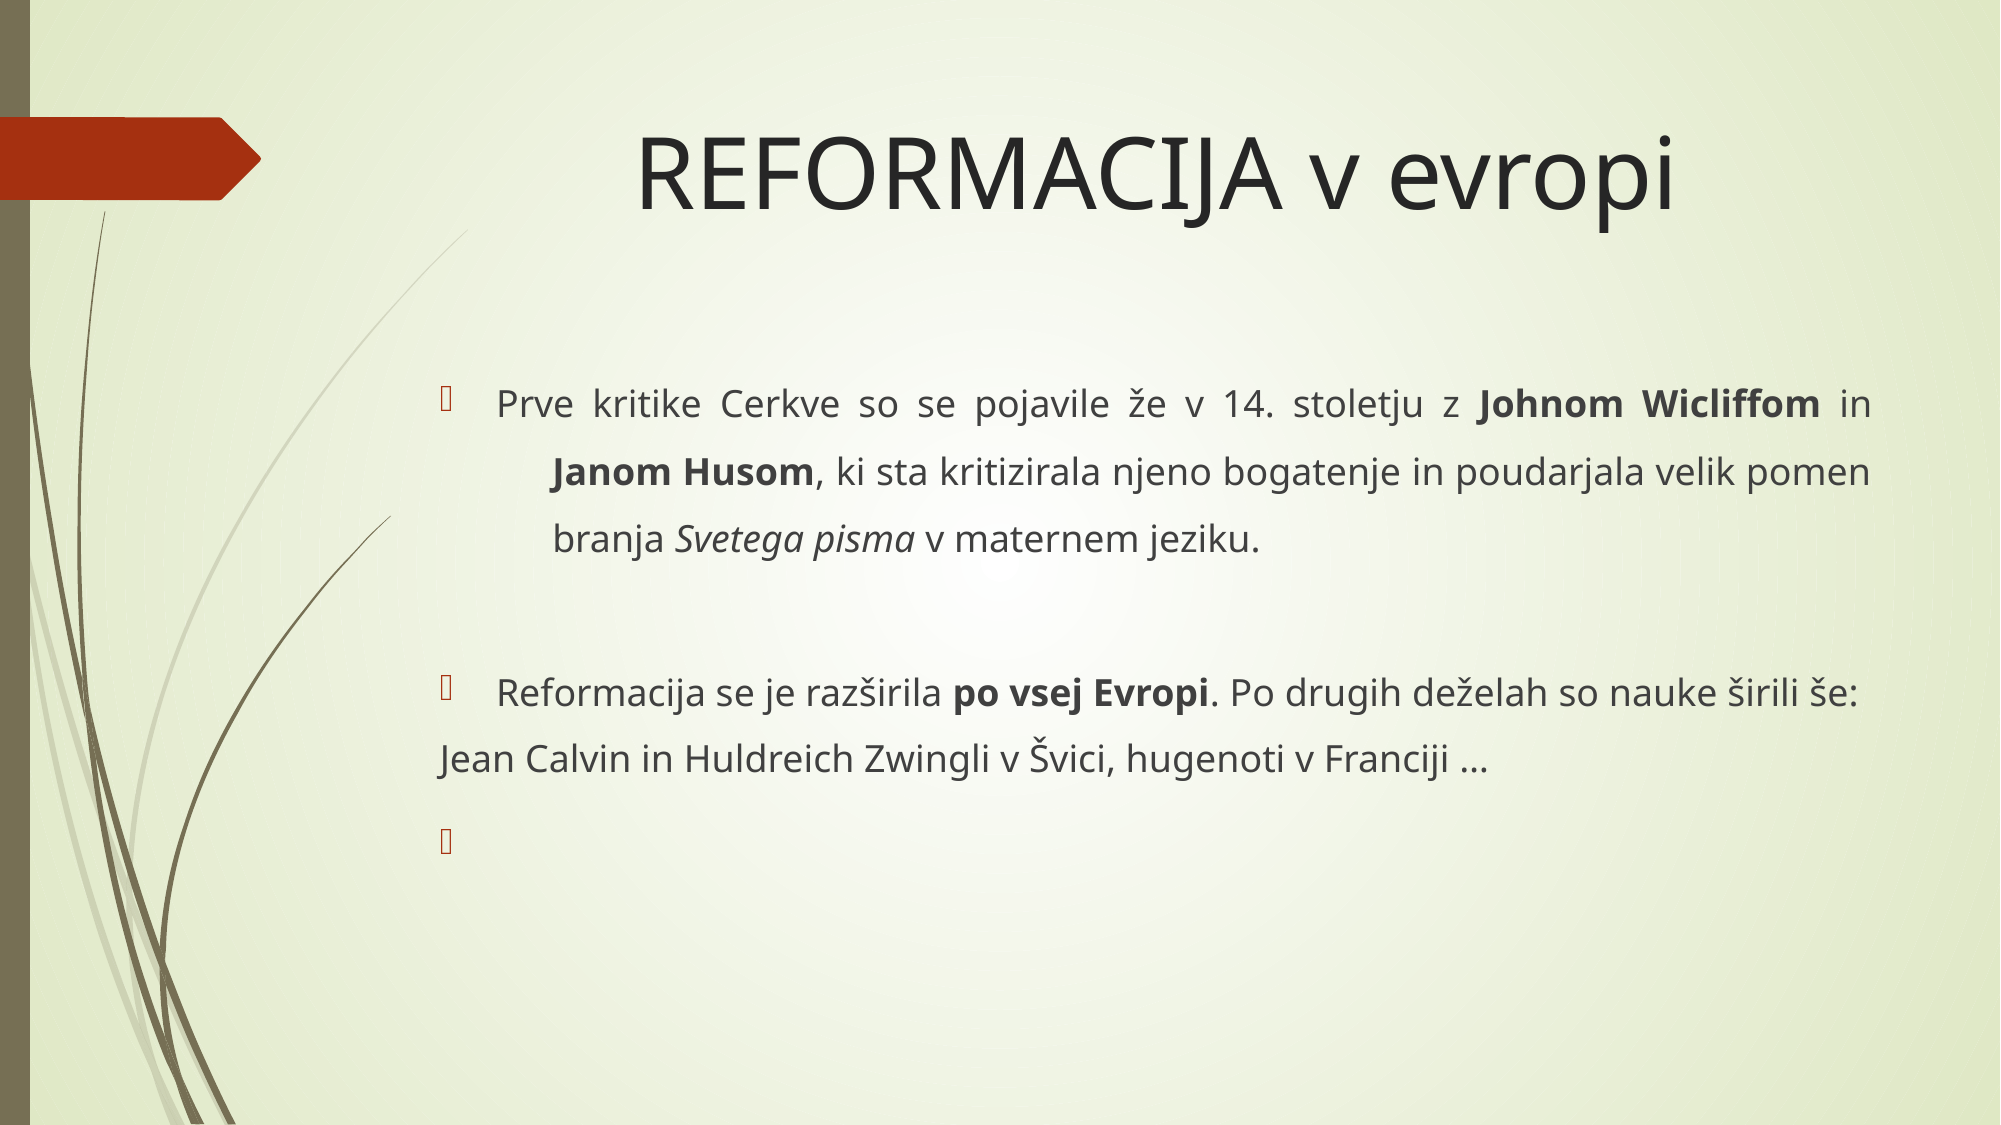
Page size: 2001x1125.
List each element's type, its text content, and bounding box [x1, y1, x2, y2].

title REFORMACIJA v evropi [425, 102, 1888, 313]
list Prve kritike Cerkve so se pojavile že v 14. stoletju z Johnom Wicliffom in Janom Husom, ki sta kritizirala njeno bogatenje in poudarjala velik pomen branja Svetega pisma v maternem jeziku. Reformacija se je razširila po vsej Evropi. Po drugih deželah so nauke širili še: Jean Calvin in Huldreich Zwingli v Švici, hugenoti v Franciji … [424, 350, 1888, 970]
